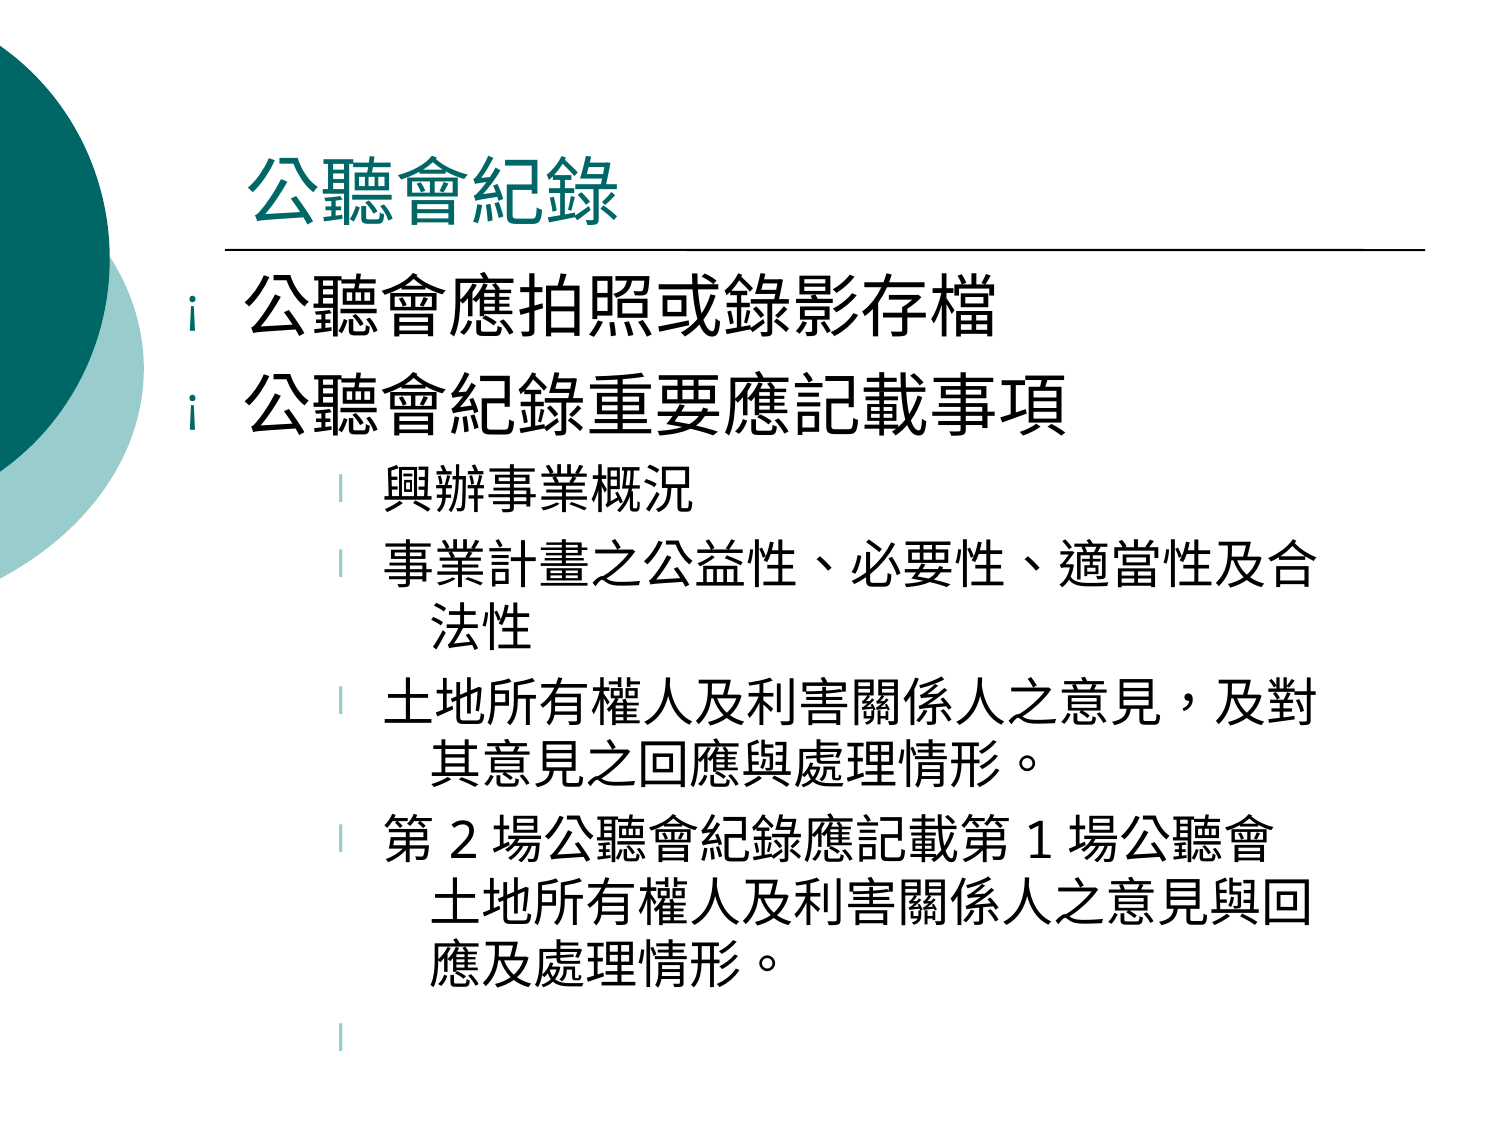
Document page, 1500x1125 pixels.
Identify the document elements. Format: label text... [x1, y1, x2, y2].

list 公聽會應拍照或錄影存檔 公聽會紀錄重要應記載事項 興辦事業概況 事業計畫之公益性、必要性、適當性及合法性 土地所有權人及利害關係人之意見，及對其意見之回應與處理情形。 第2場公聽會紀錄應記載第1場公聽會土地所有權人及利害關係人之意見與回應及處理情形。 [171, 255, 1341, 1083]
text_box 公聽會紀錄 [230, 137, 1348, 241]
